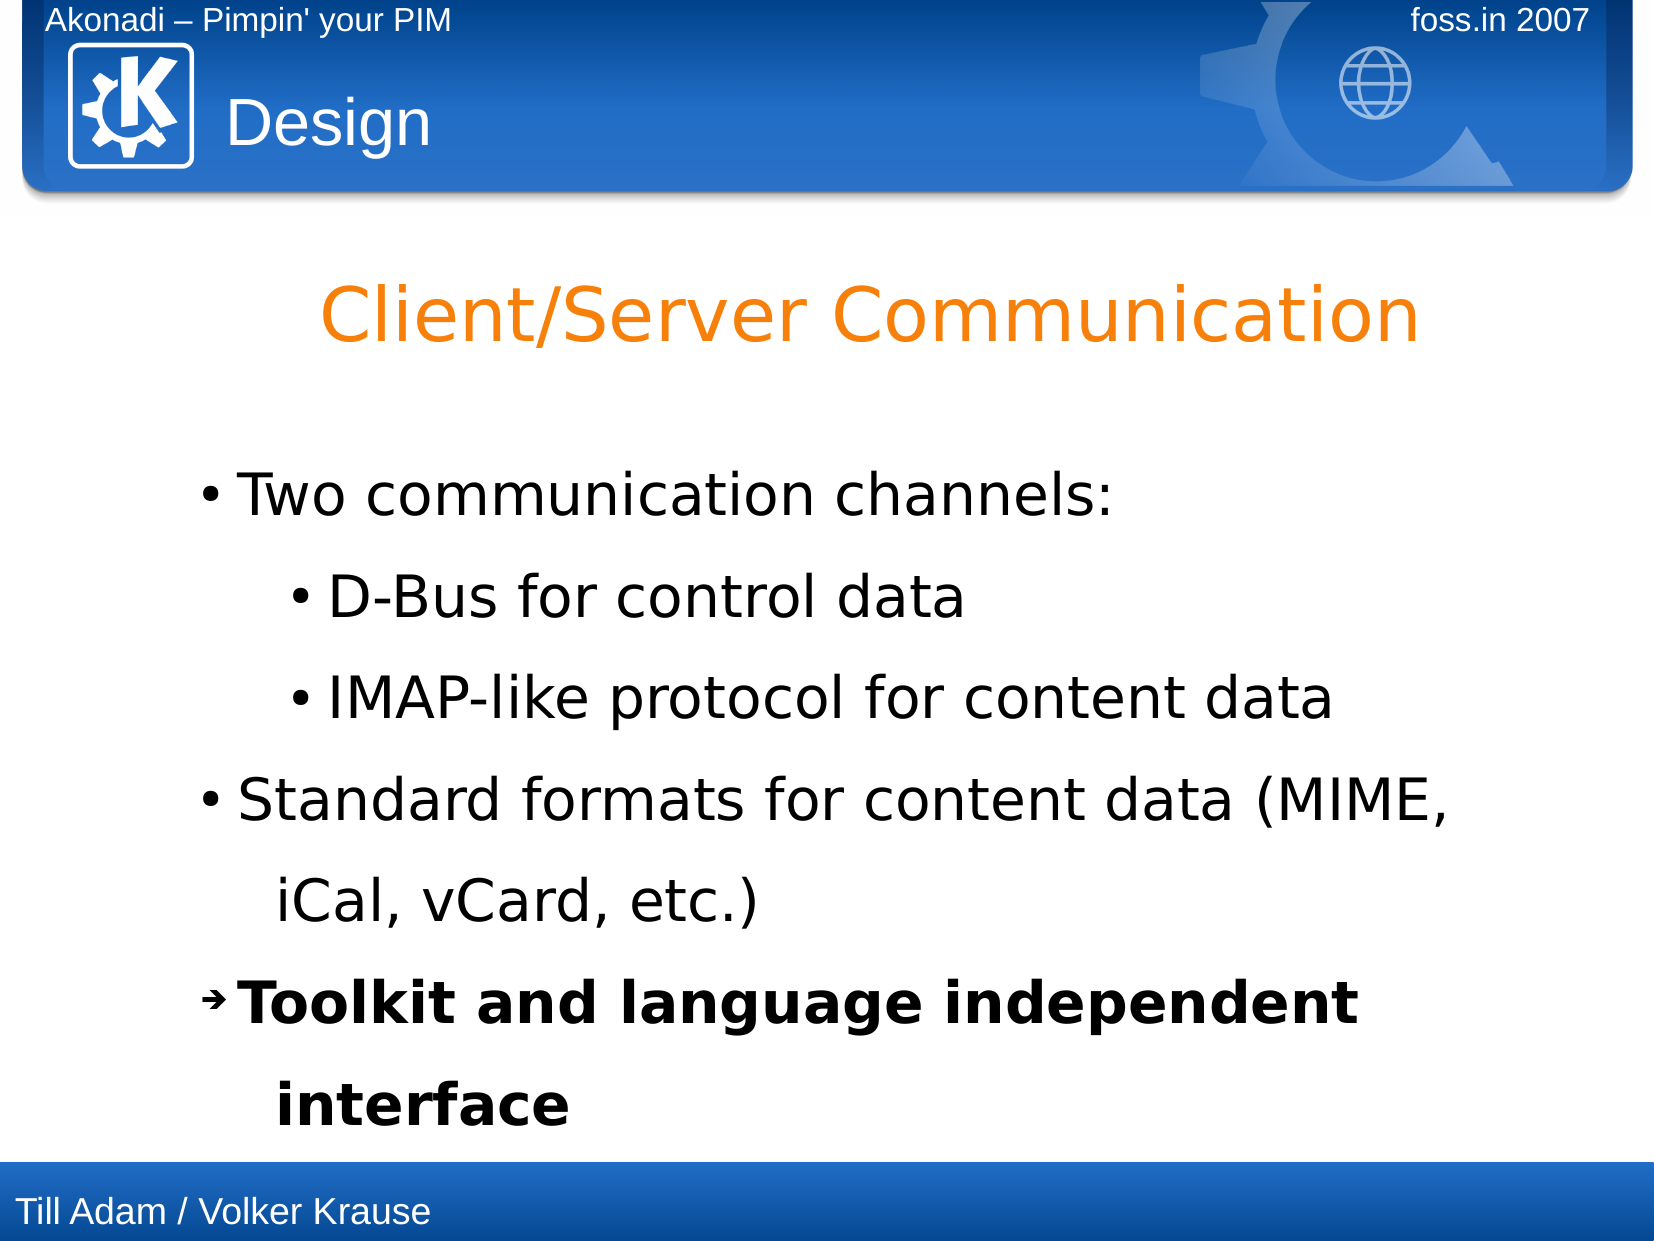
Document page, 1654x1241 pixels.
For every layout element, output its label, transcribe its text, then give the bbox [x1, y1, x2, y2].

text_box Two communication channels: D-Bus for control data IMAP-like protocol for content data Standard formats for content data (MIME, iCal, vCard, etc.) Toolkit and language independent interface [95, 420, 1538, 1113]
list Client/Server Communication [82, 284, 1571, 397]
title Design [225, 49, 1571, 188]
